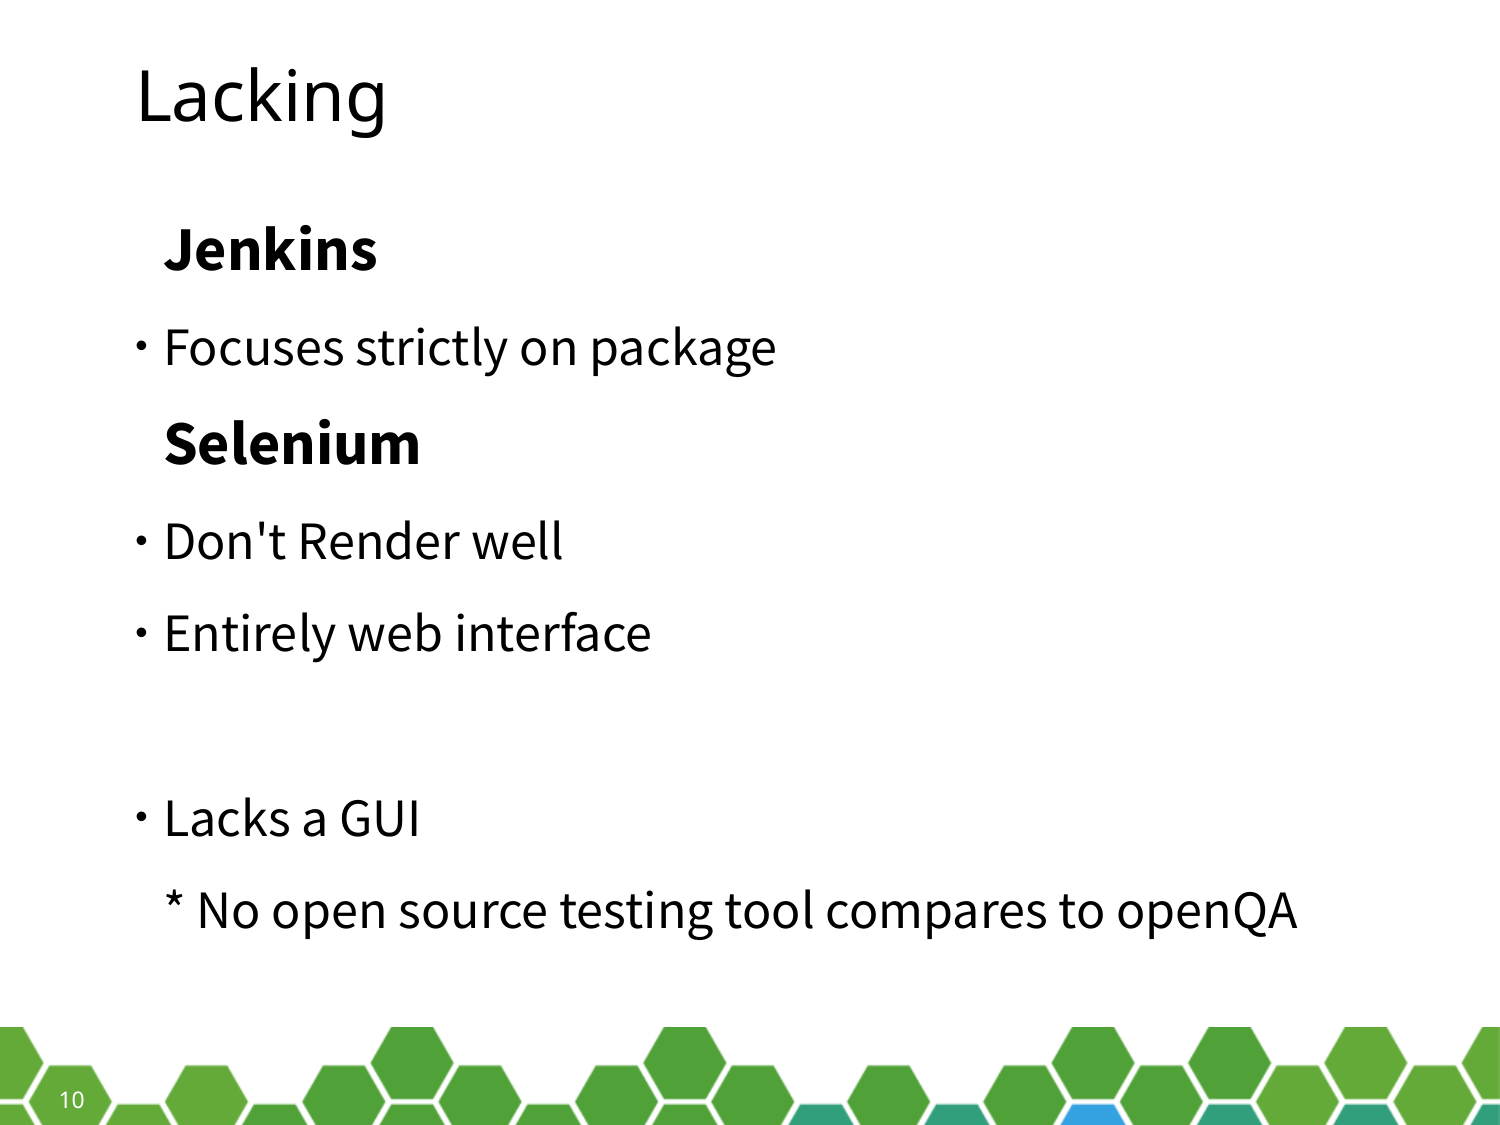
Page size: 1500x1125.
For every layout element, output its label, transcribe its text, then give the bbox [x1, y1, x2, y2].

list Jenkins Focuses strictly on package Selenium Don't Render well Entirely web interface Lacks a GUI * No open source testing tool compares to openQA [135, 208, 1372, 862]
title Lacking [135, 12, 1372, 175]
picture [0, 1027, 1500, 1125]
